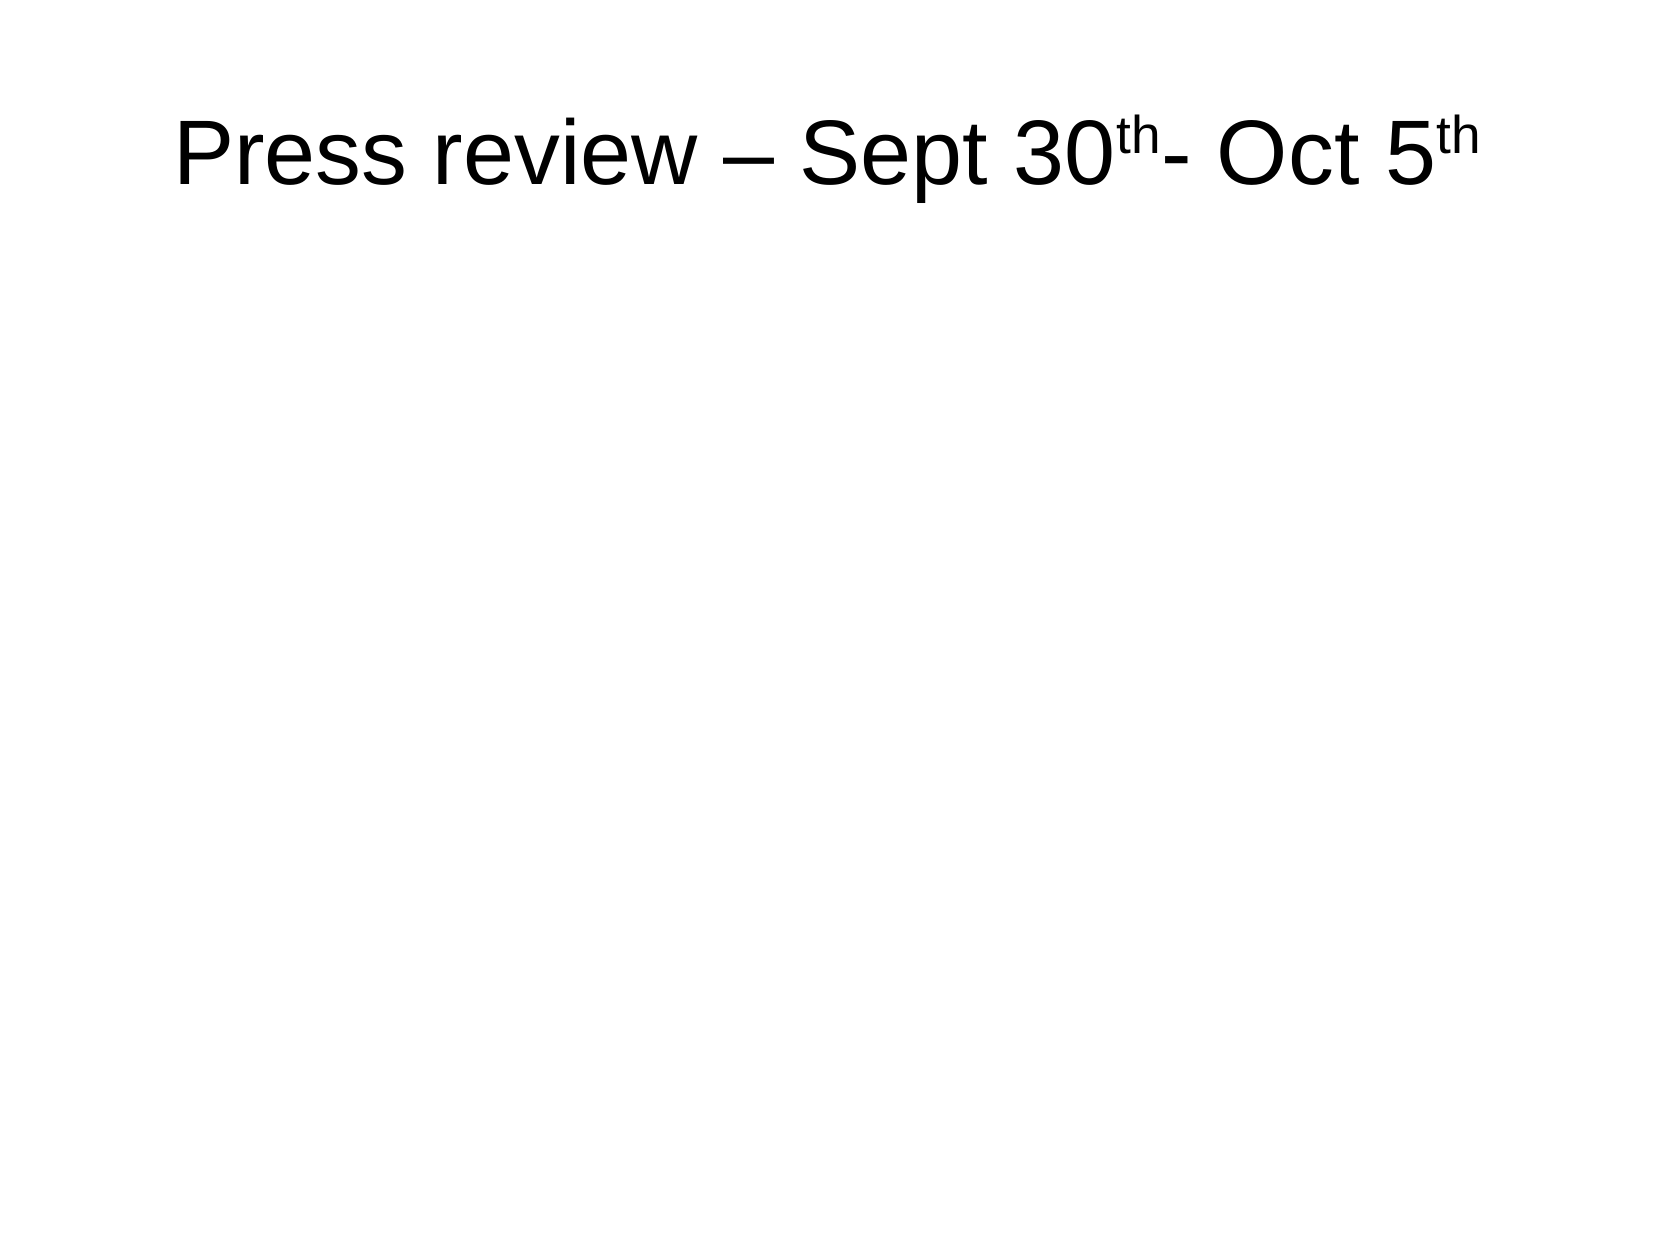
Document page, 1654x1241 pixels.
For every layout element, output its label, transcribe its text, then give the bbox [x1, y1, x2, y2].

title Press review – Sept 30th- Oct 5th [82, 49, 1571, 257]
